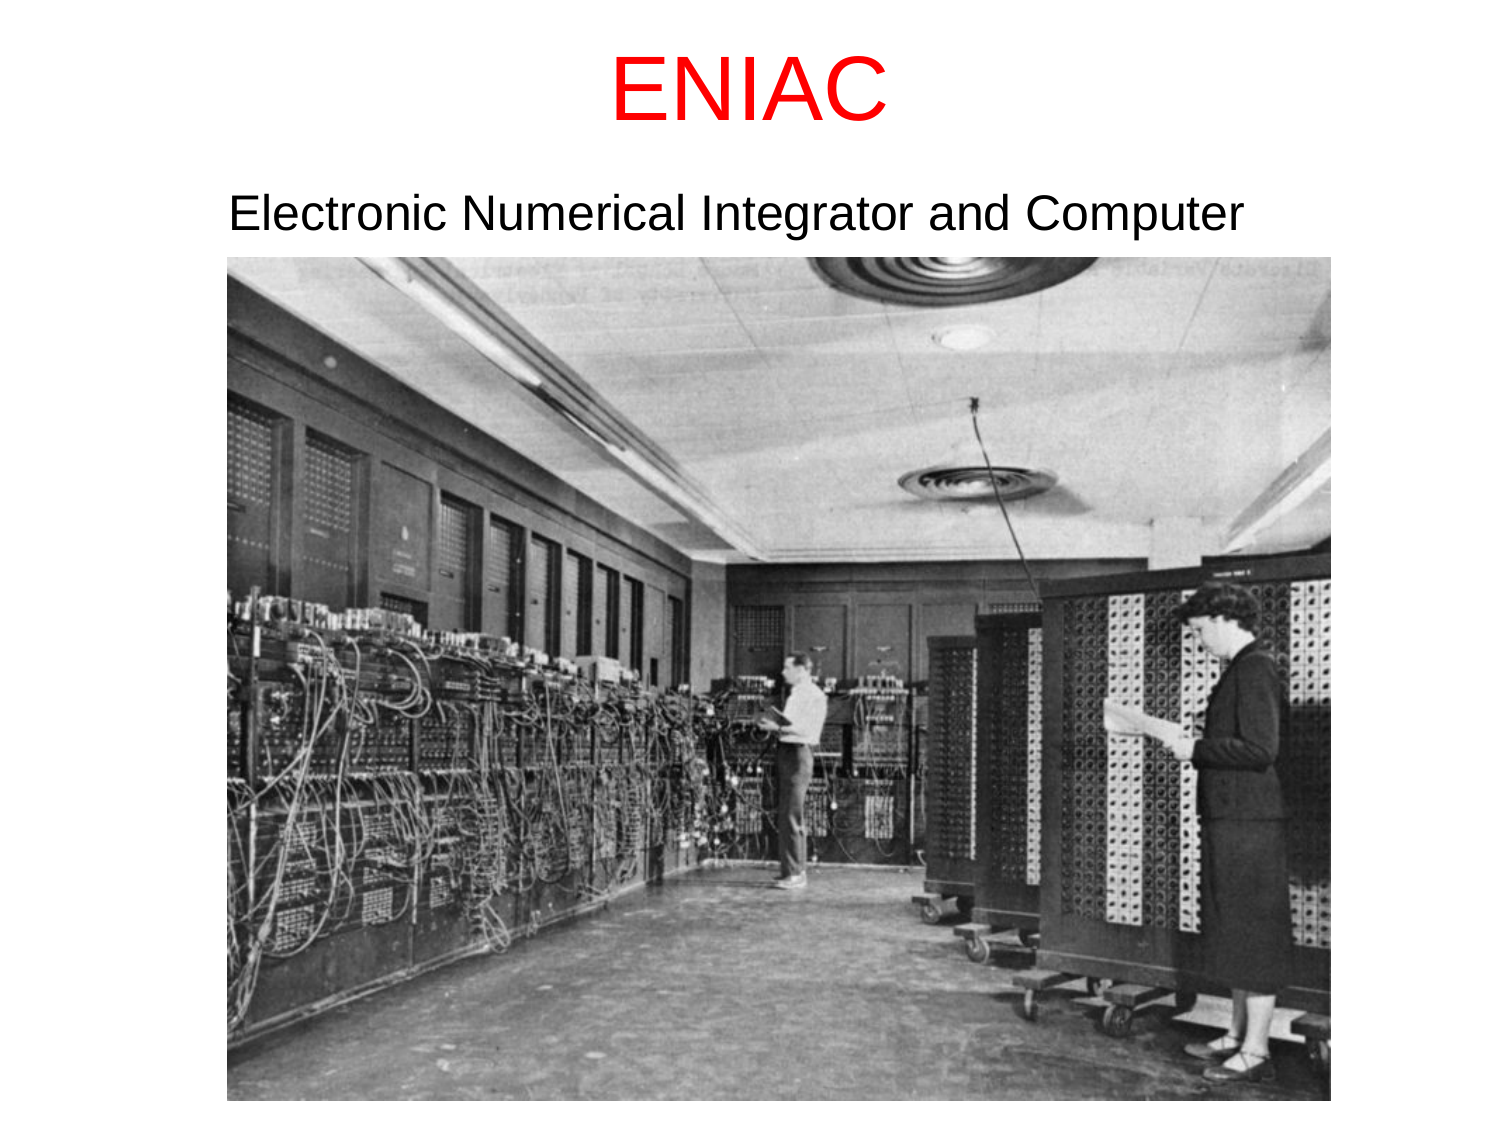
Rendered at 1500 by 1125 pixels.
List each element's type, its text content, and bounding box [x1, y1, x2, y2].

title ENIAC Electronic Numerical Integrator and Computer [75, 21, 1426, 257]
picture [227, 257, 1331, 1102]
